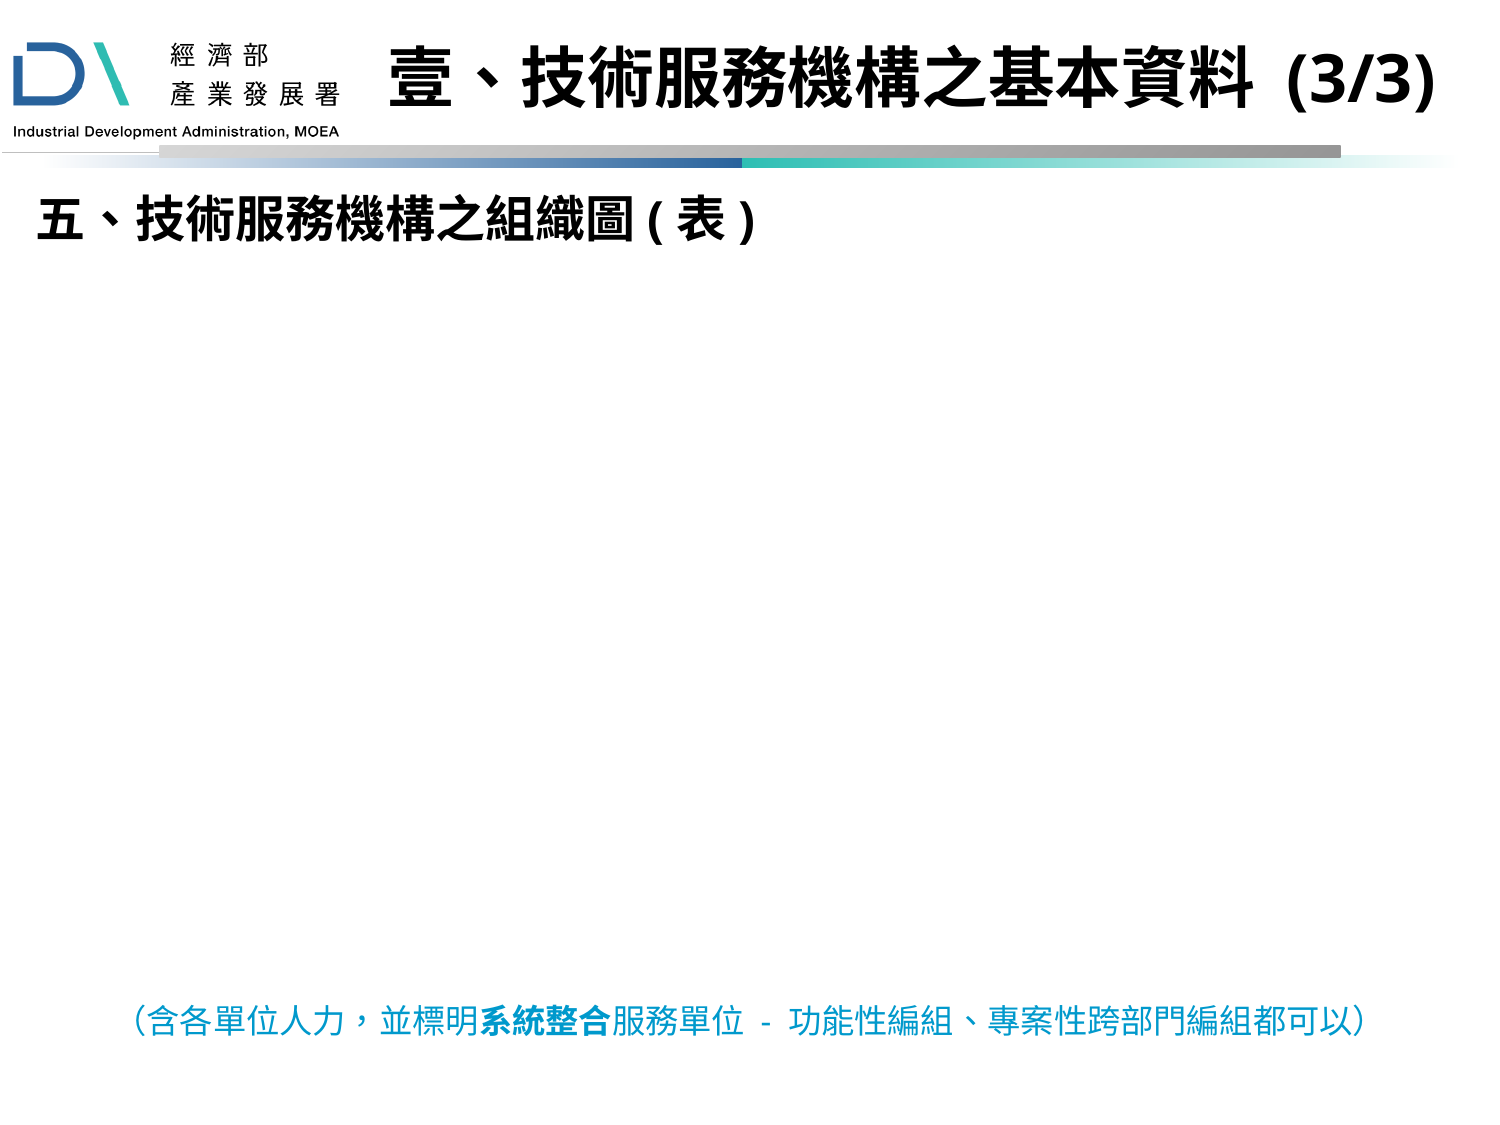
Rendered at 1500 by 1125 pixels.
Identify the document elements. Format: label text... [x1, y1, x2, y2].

text_box 壹、技術服務機構之基本資料 (3/3) [323, 27, 1500, 124]
text_box （含各單位人力，並標明系統整合服務單位 - 功能性編組、專案性跨部門編組都可以） [0, 993, 1500, 1048]
text_box 五、技術服務機構之組織圖(表) [20, 179, 1357, 252]
text_box [159, 146, 1341, 158]
